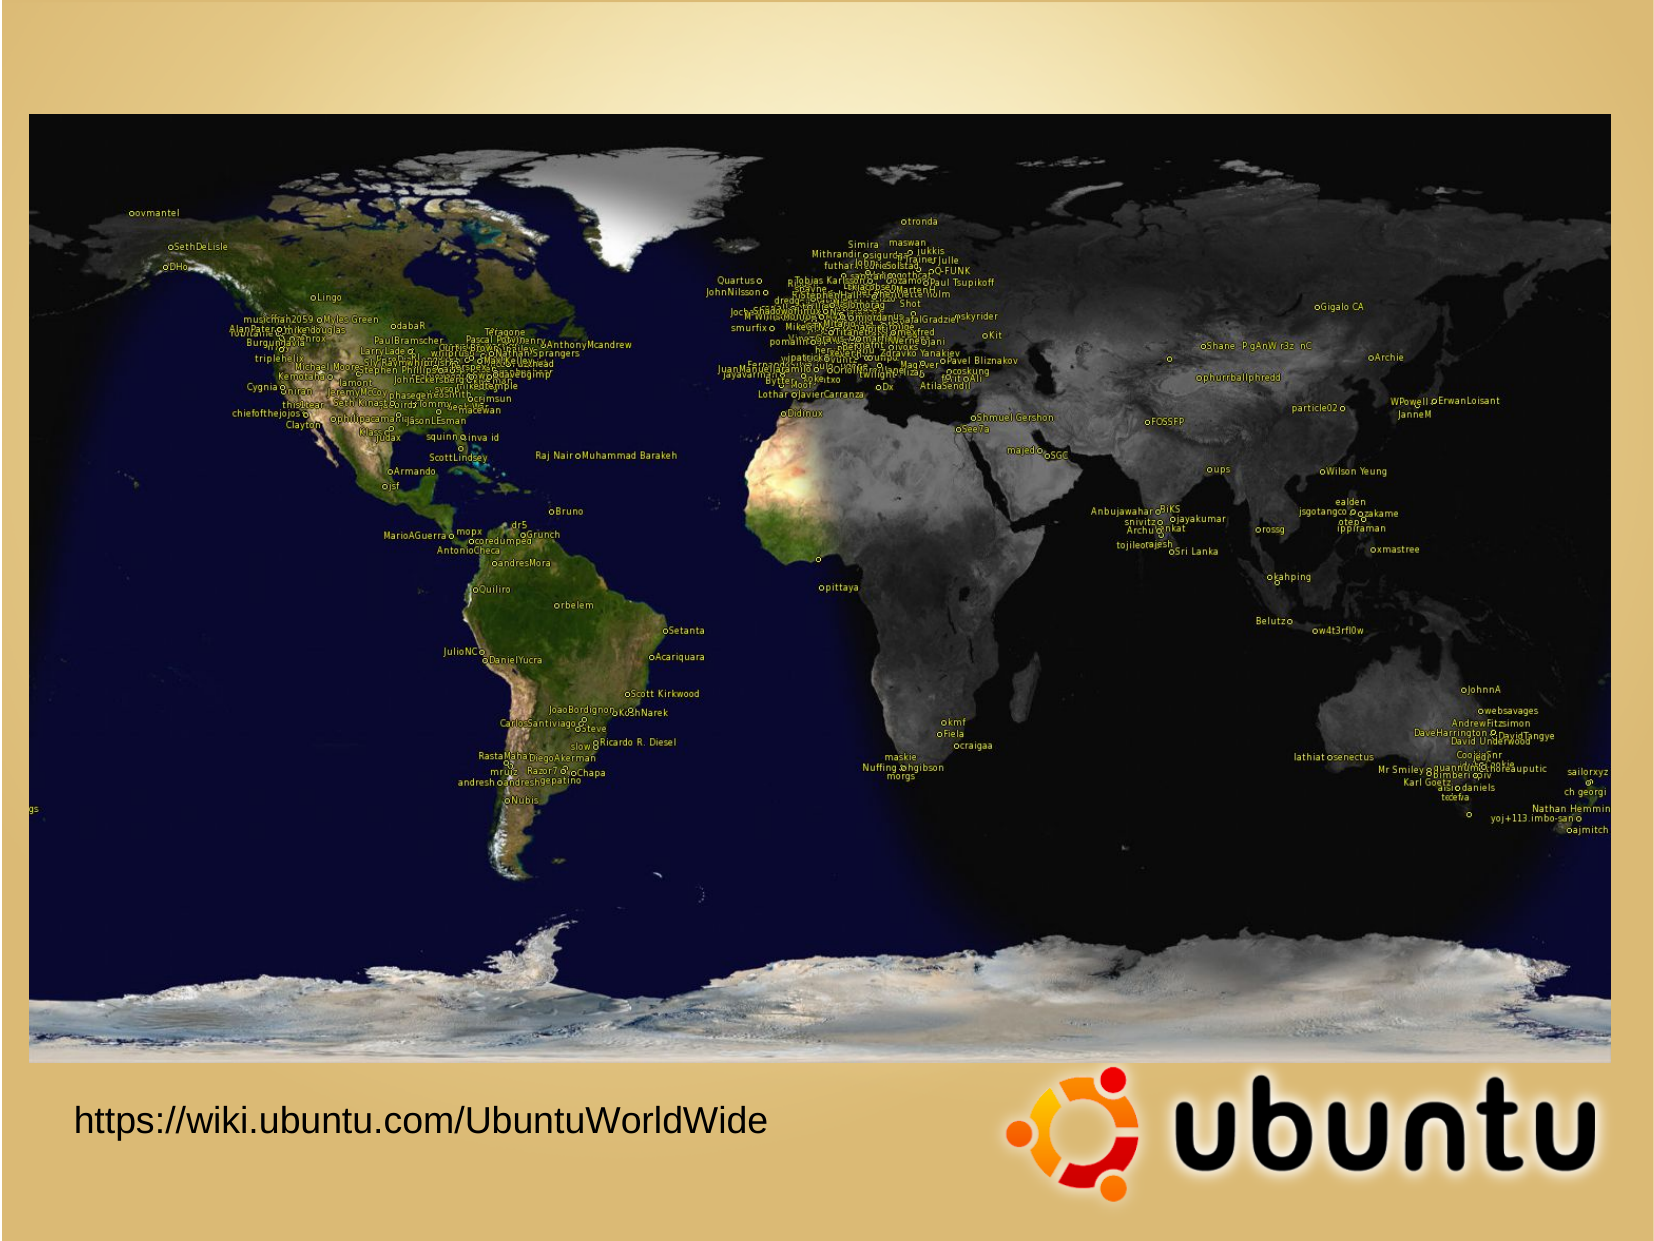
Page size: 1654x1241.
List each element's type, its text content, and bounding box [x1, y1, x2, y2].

text_box https://wiki.ubuntu.com/UbuntuWorldWide [59, 1092, 886, 1164]
picture [2, 0, 1654, 1241]
